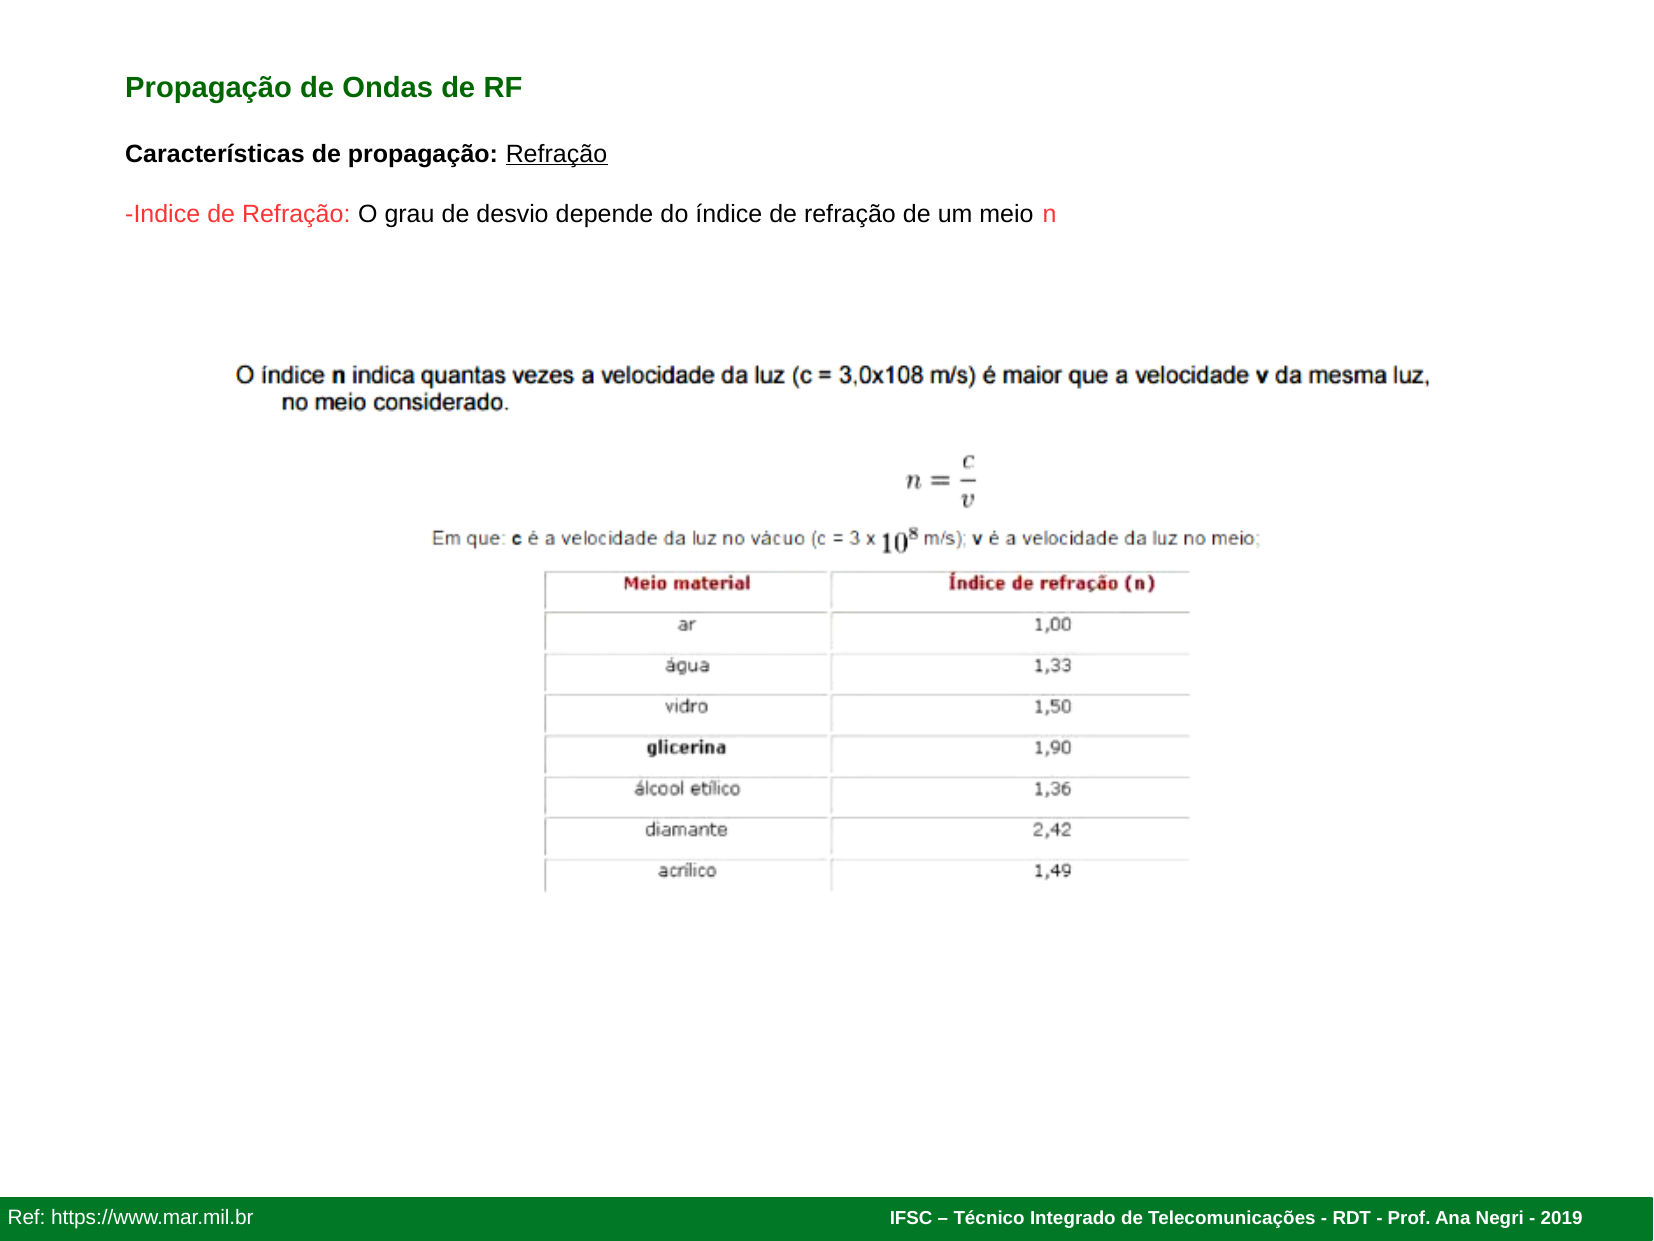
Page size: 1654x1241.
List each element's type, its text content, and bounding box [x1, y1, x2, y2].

text_box Propagação de Ondas de RF Características de propagação: Refração -Indice de Refração: O grau de desvio depende do índice de refração de um meio n [110, 60, 1371, 720]
text_box IFSC – Técnico Integrado de Telecomunicações - RDT - Prof. Ana Negri - 2019 [875, 1197, 1653, 1236]
text_box Ref: https://www.mar.mil.br [0, 1196, 430, 1241]
picture [236, 352, 1434, 898]
text_box [430, 1197, 1653, 1241]
